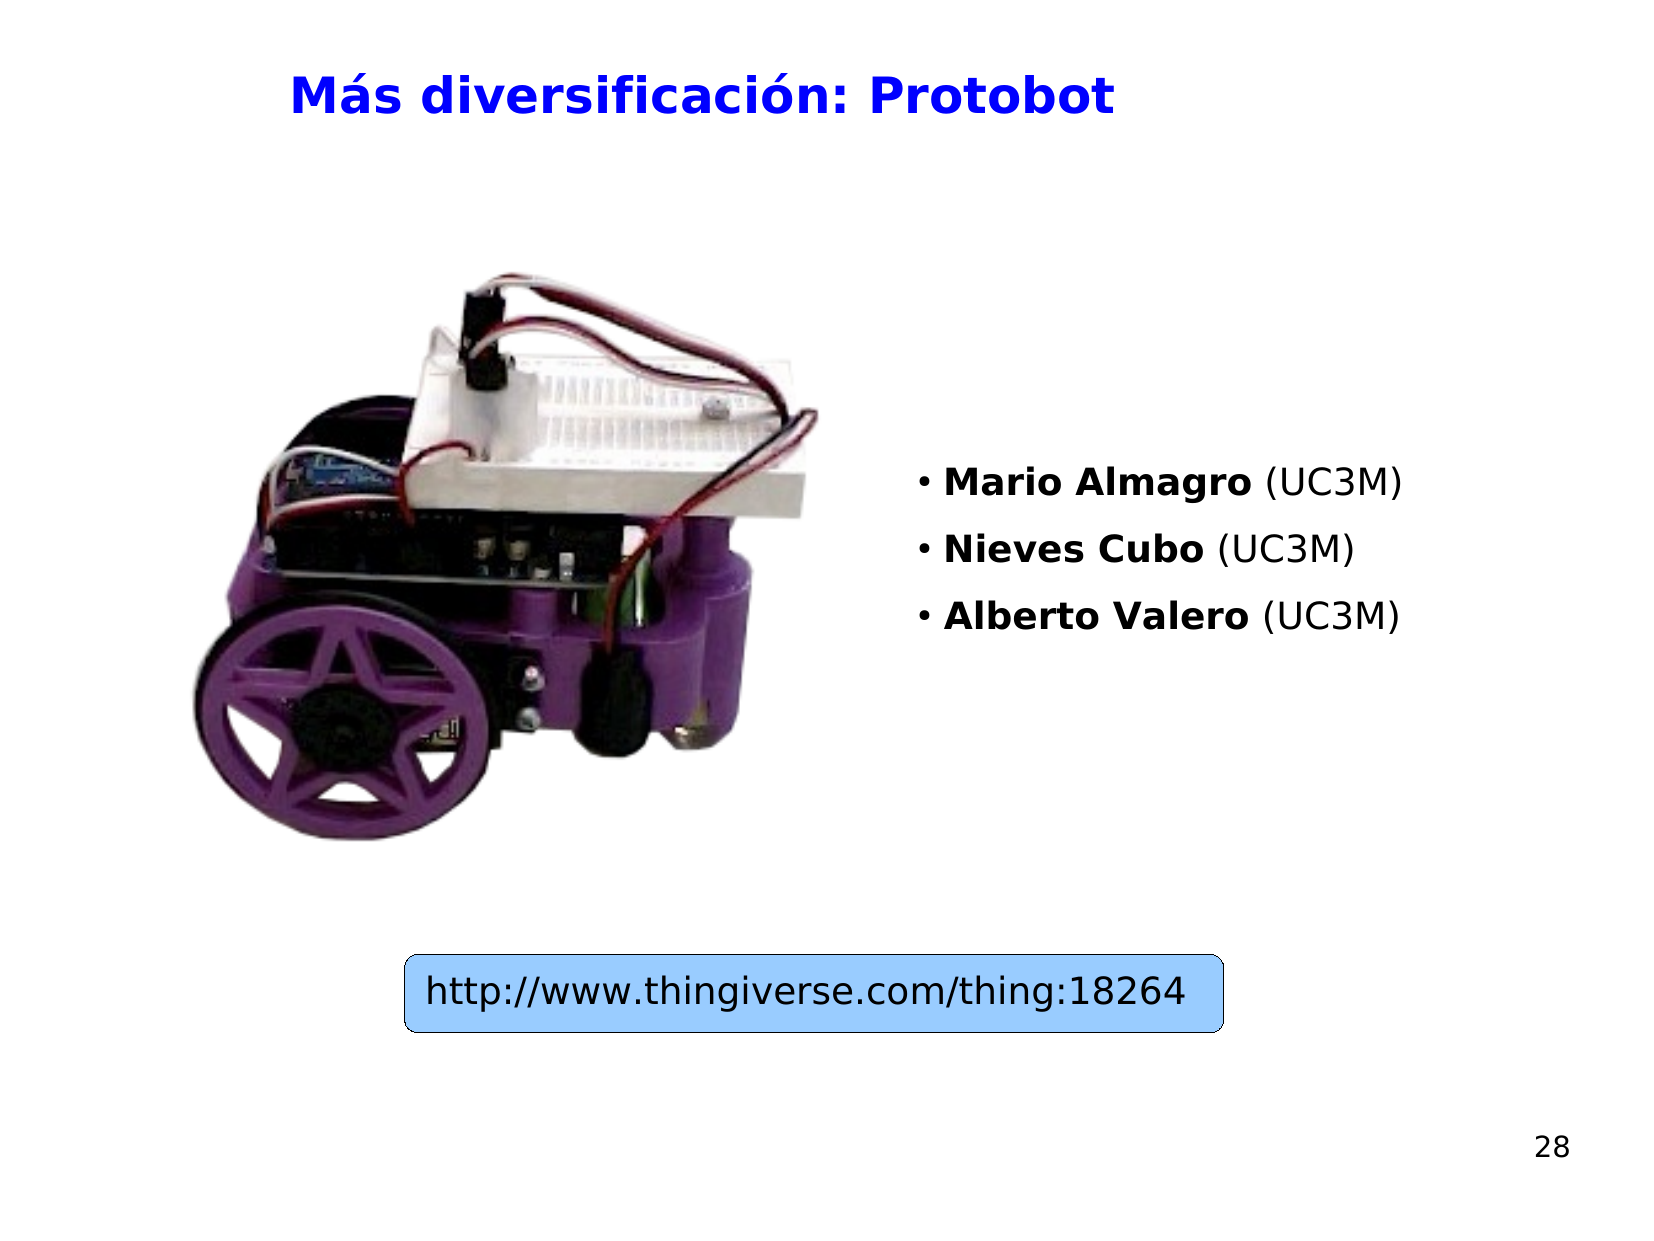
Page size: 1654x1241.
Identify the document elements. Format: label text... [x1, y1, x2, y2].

text_box Mario Almagro (UC3M) Nieves Cubo (UC3M) Alberto Valero (UC3M) [903, 453, 1444, 646]
text_box http://www.thingiverse.com/thing:18264 [410, 962, 1203, 1022]
text_box [404, 954, 1224, 1033]
picture [174, 219, 858, 866]
text_box Más diversificación: Protobot [274, 59, 1132, 133]
